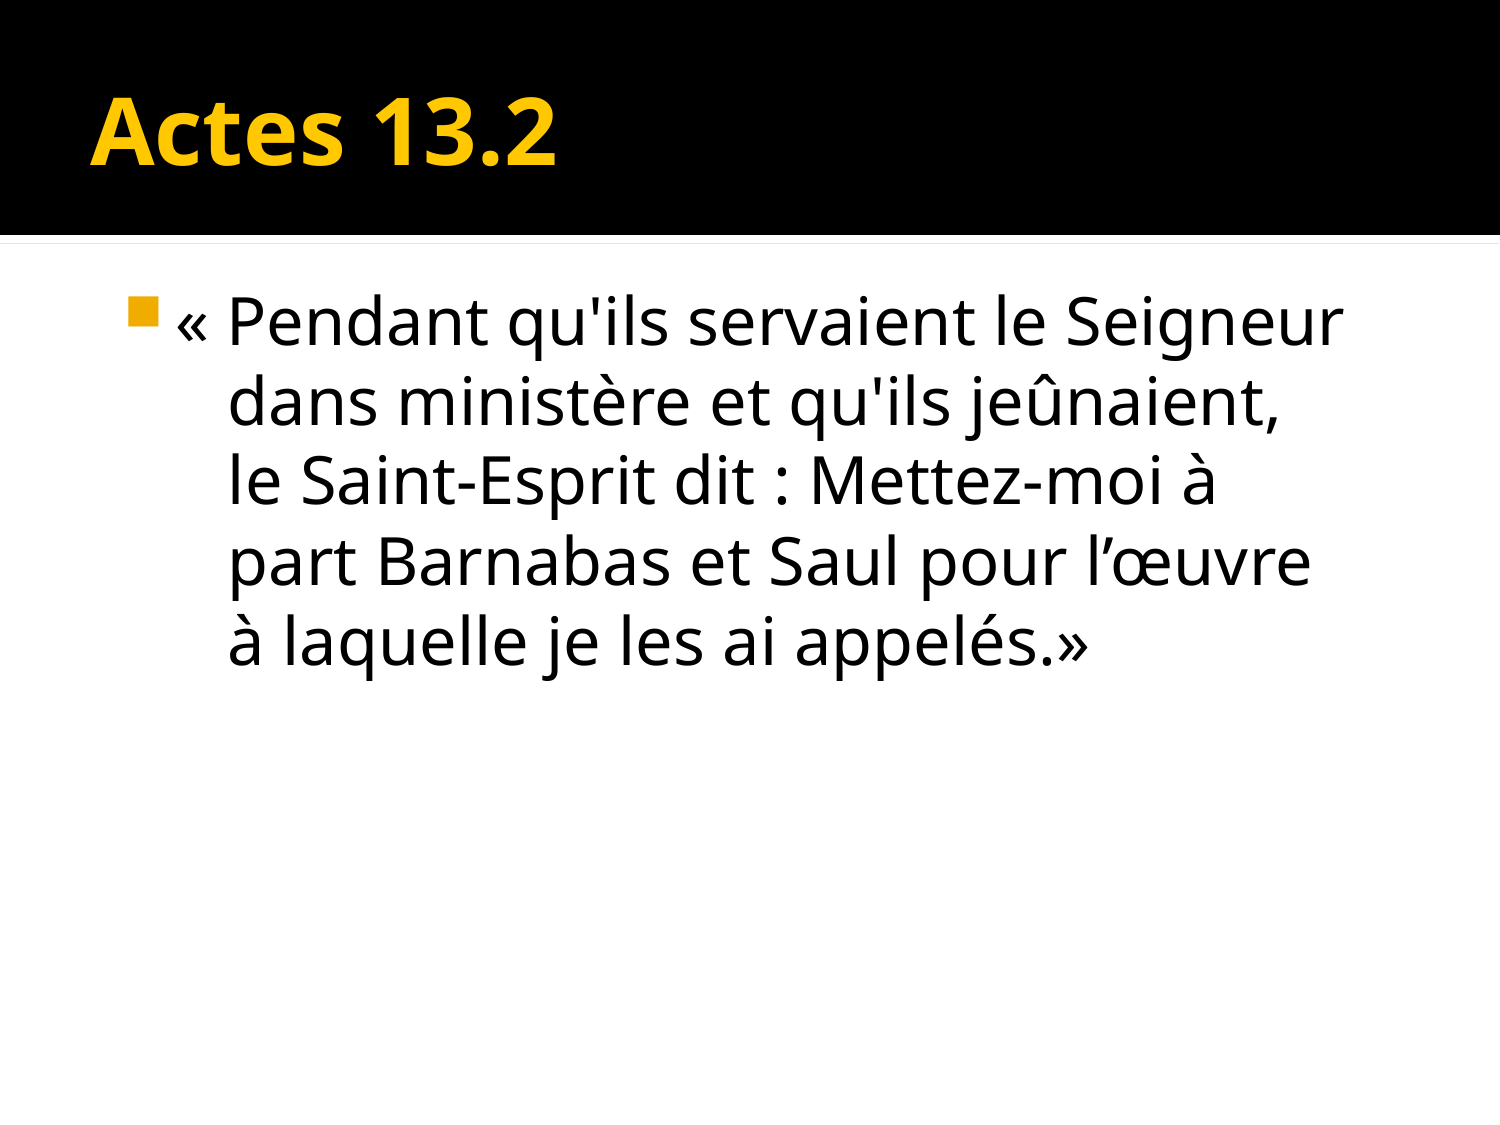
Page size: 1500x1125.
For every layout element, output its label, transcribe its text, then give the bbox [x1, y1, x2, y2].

title Actes 13.2 [75, 25, 1426, 232]
list « Pendant qu'ils servaient le Seigneur dans ministère et qu'ils jeûnaient, le Saint-Esprit dit : Mettez-moi à part Barnabas et Saul pour l’œuvre à laquelle je les ai appelés.» [75, 263, 1371, 916]
